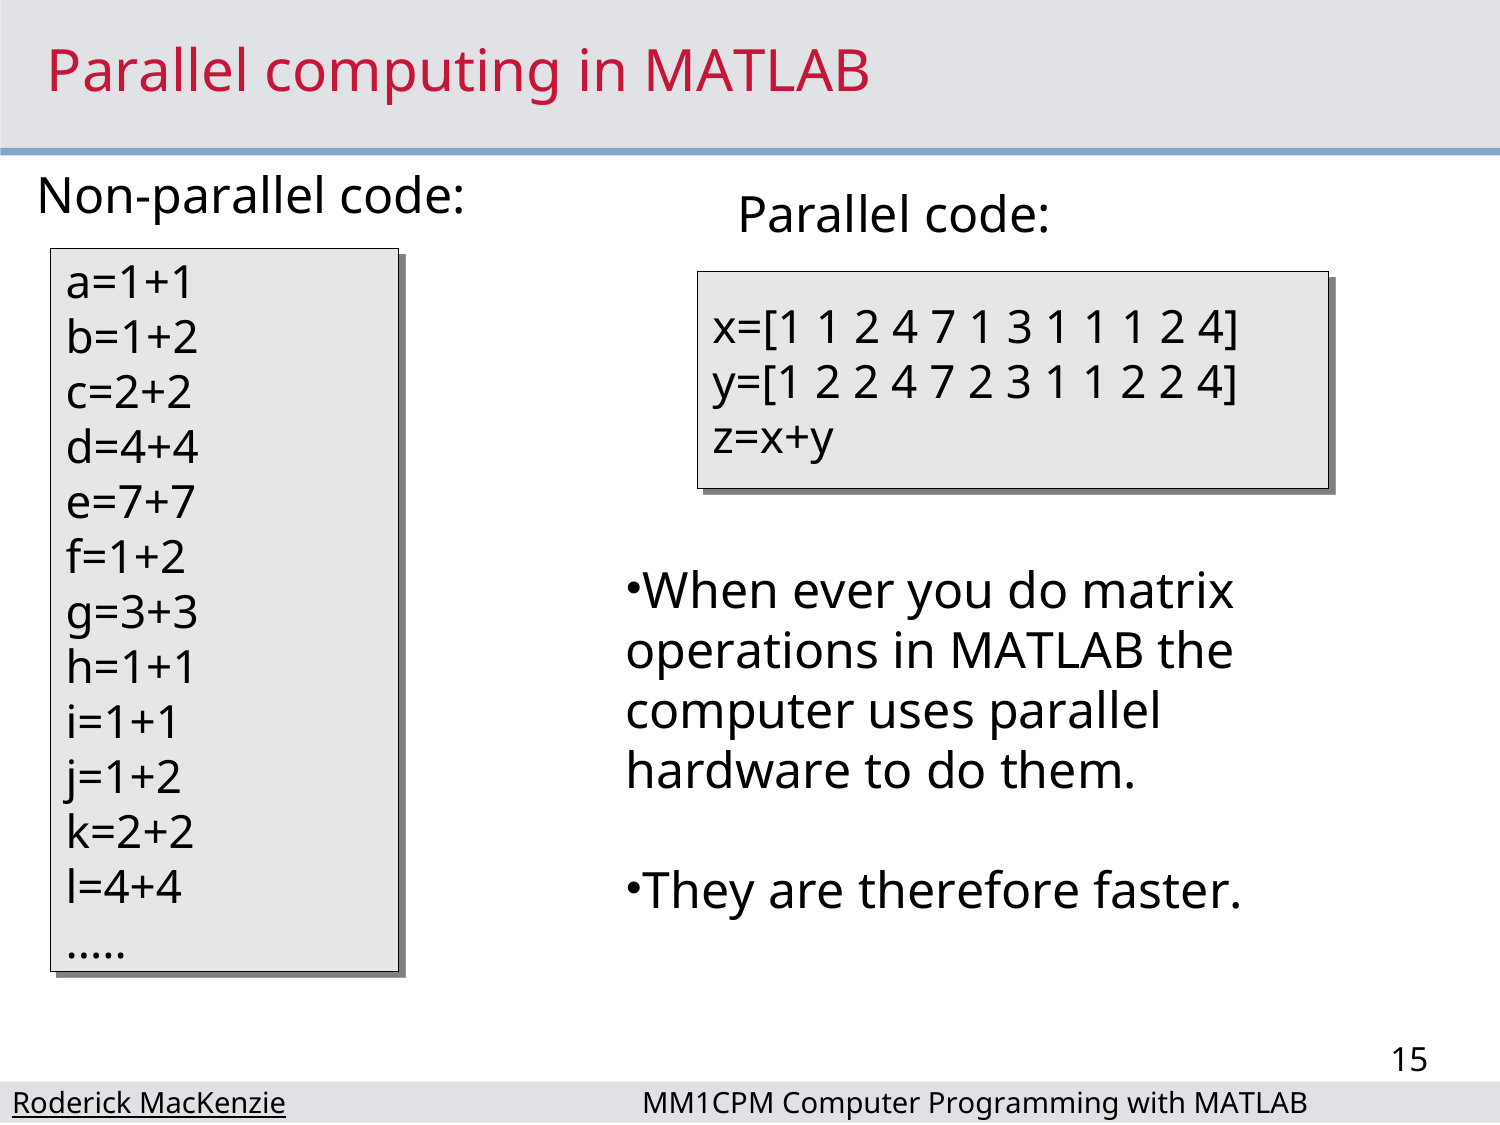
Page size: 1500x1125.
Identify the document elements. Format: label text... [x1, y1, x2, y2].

text_box a=1+1 b=1+2 c=2+2 d=4+4 e=7+7 f=1+2 g=3+3 h=1+1 i=1+1 j=1+2 k=2+2 l=4+4 ..... [50, 248, 399, 972]
text_box When ever you do matrix operations in MATLAB the computer uses parallel hardware to do them. They are therefore faster. [610, 550, 1383, 926]
text_box Non-parallel code: [4, 156, 569, 232]
title Parallel computing in MATLAB [32, 16, 1142, 122]
text_box <number> [1375, 1030, 1500, 1101]
text_box x=[1 1 2 4 7 1 3 1 1 1 2 4] y=[1 2 2 4 7 2 3 1 1 2 2 4] z=x+y [697, 271, 1329, 489]
text_box Parallel code: [705, 175, 1269, 251]
